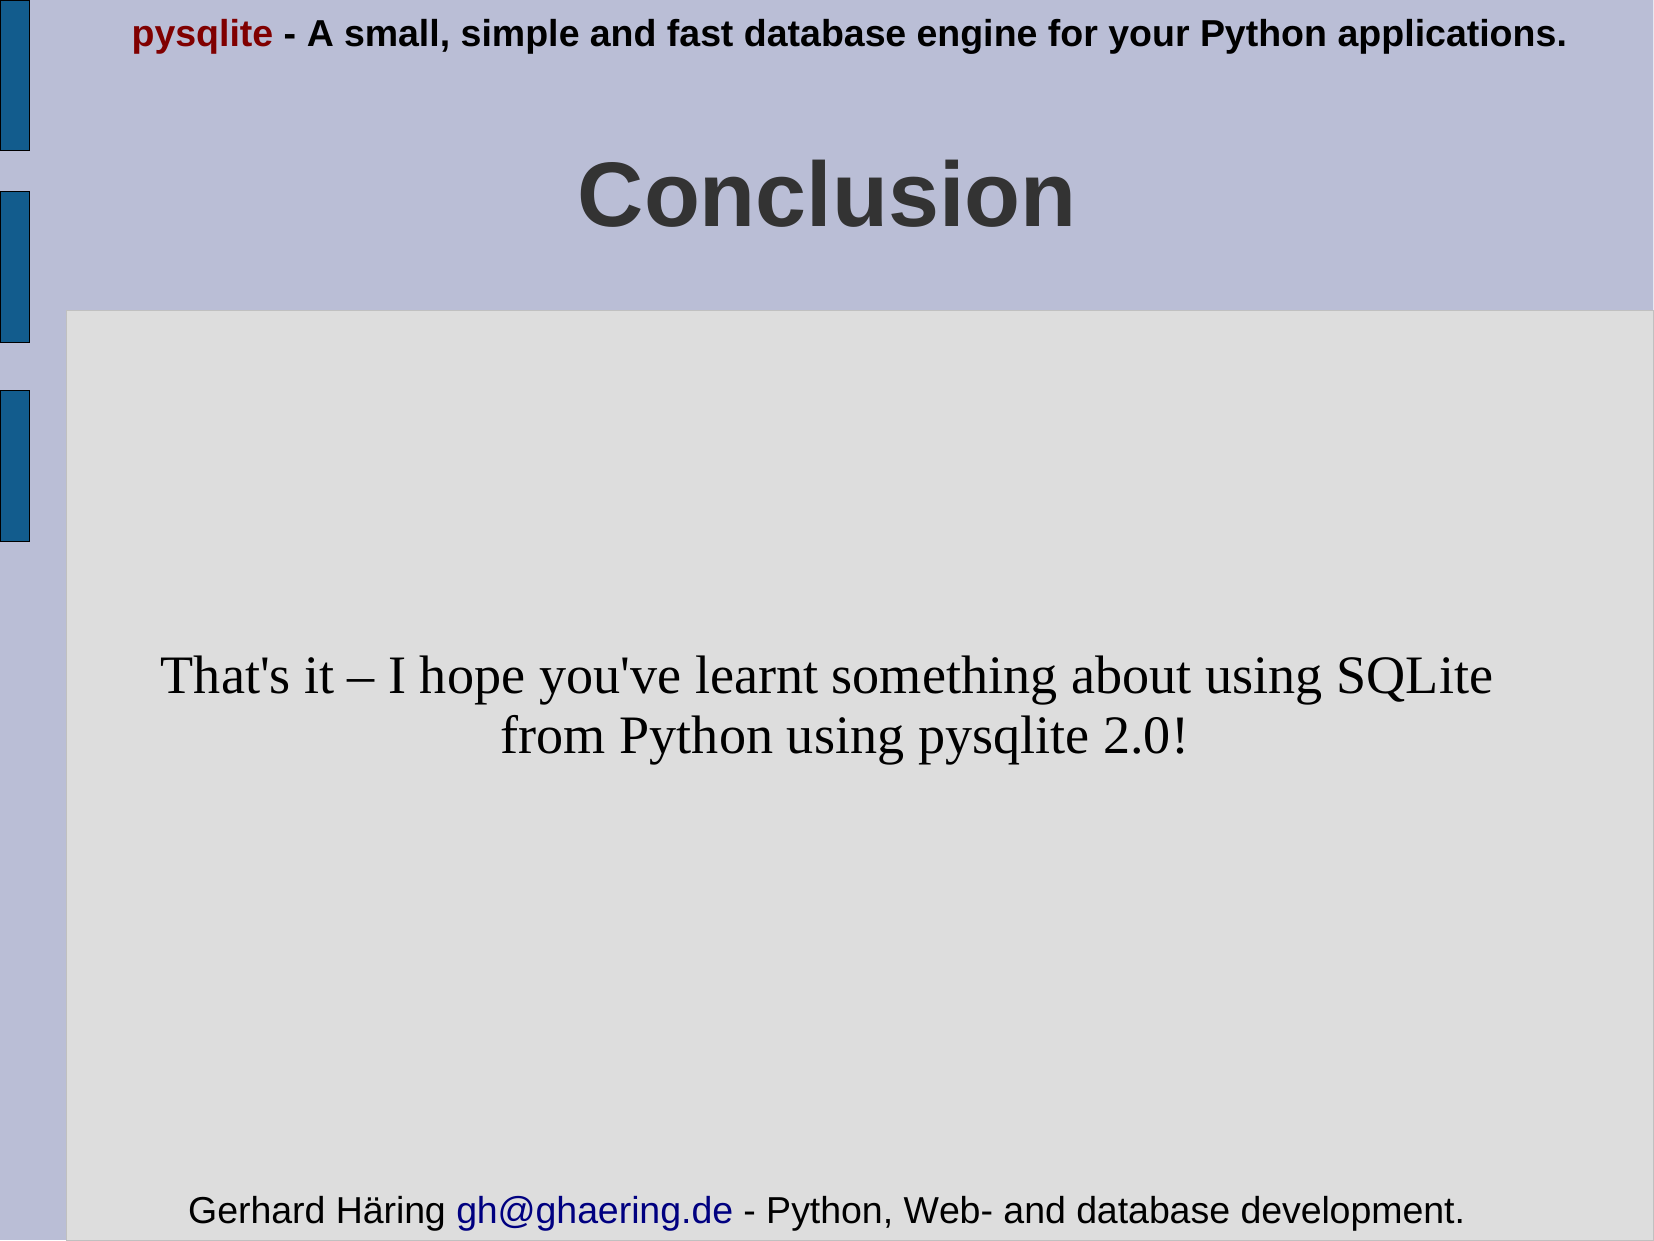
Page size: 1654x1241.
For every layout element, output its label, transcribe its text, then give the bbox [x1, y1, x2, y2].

subtitle That's it – I hope you've learnt something about using SQLite from Python using pysqlite 2.0! [121, 344, 1534, 1127]
title Conclusion [121, 91, 1534, 299]
